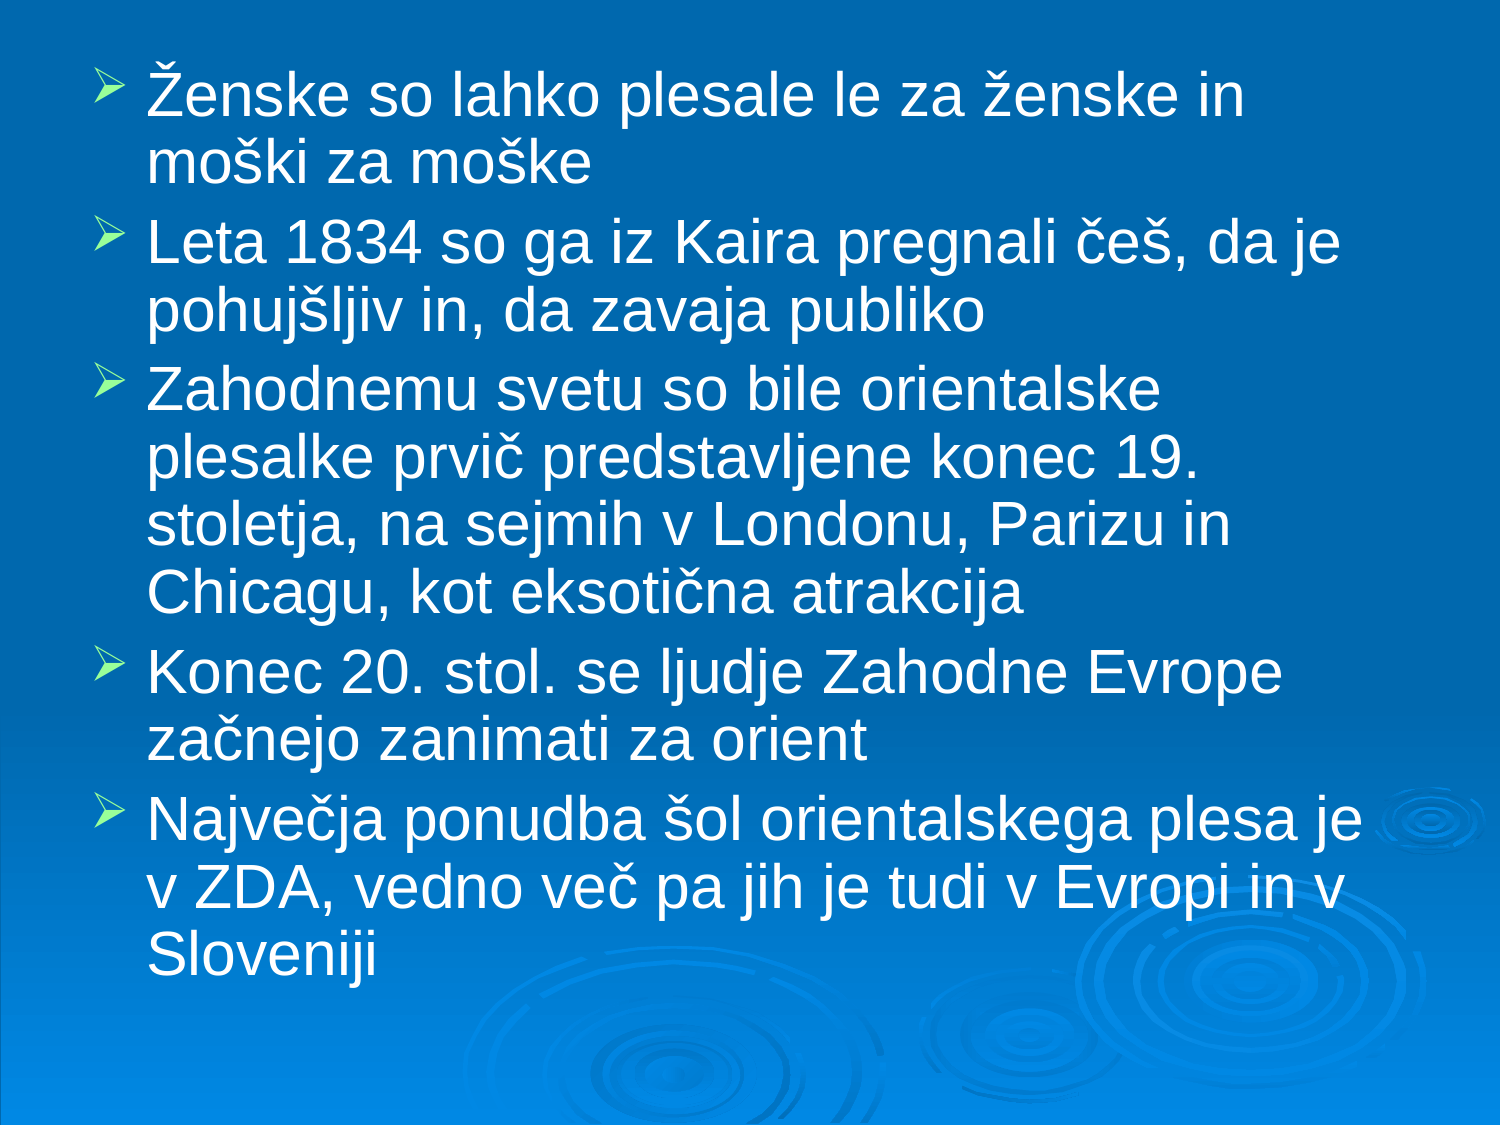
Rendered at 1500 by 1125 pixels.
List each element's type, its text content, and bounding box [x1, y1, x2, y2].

list Ženske so lahko plesale le za ženske in moški za moške Leta 1834 so ga iz Kaira pregnali češ, da je pohujšljiv in, da zavaja publiko Zahodnemu svetu so bile orientalske plesalke prvič predstavljene konec 19. stoletja, na sejmih v Londonu, Parizu in Chicagu, kot eksotična atrakcija Konec 20. stol. se ljudje Zahodne Evrope začnejo zanimati za orient Največja ponudba šol orientalskega plesa je v ZDA, vedno več pa jih je tudi v Evropi in v Sloveniji [75, 54, 1425, 1083]
